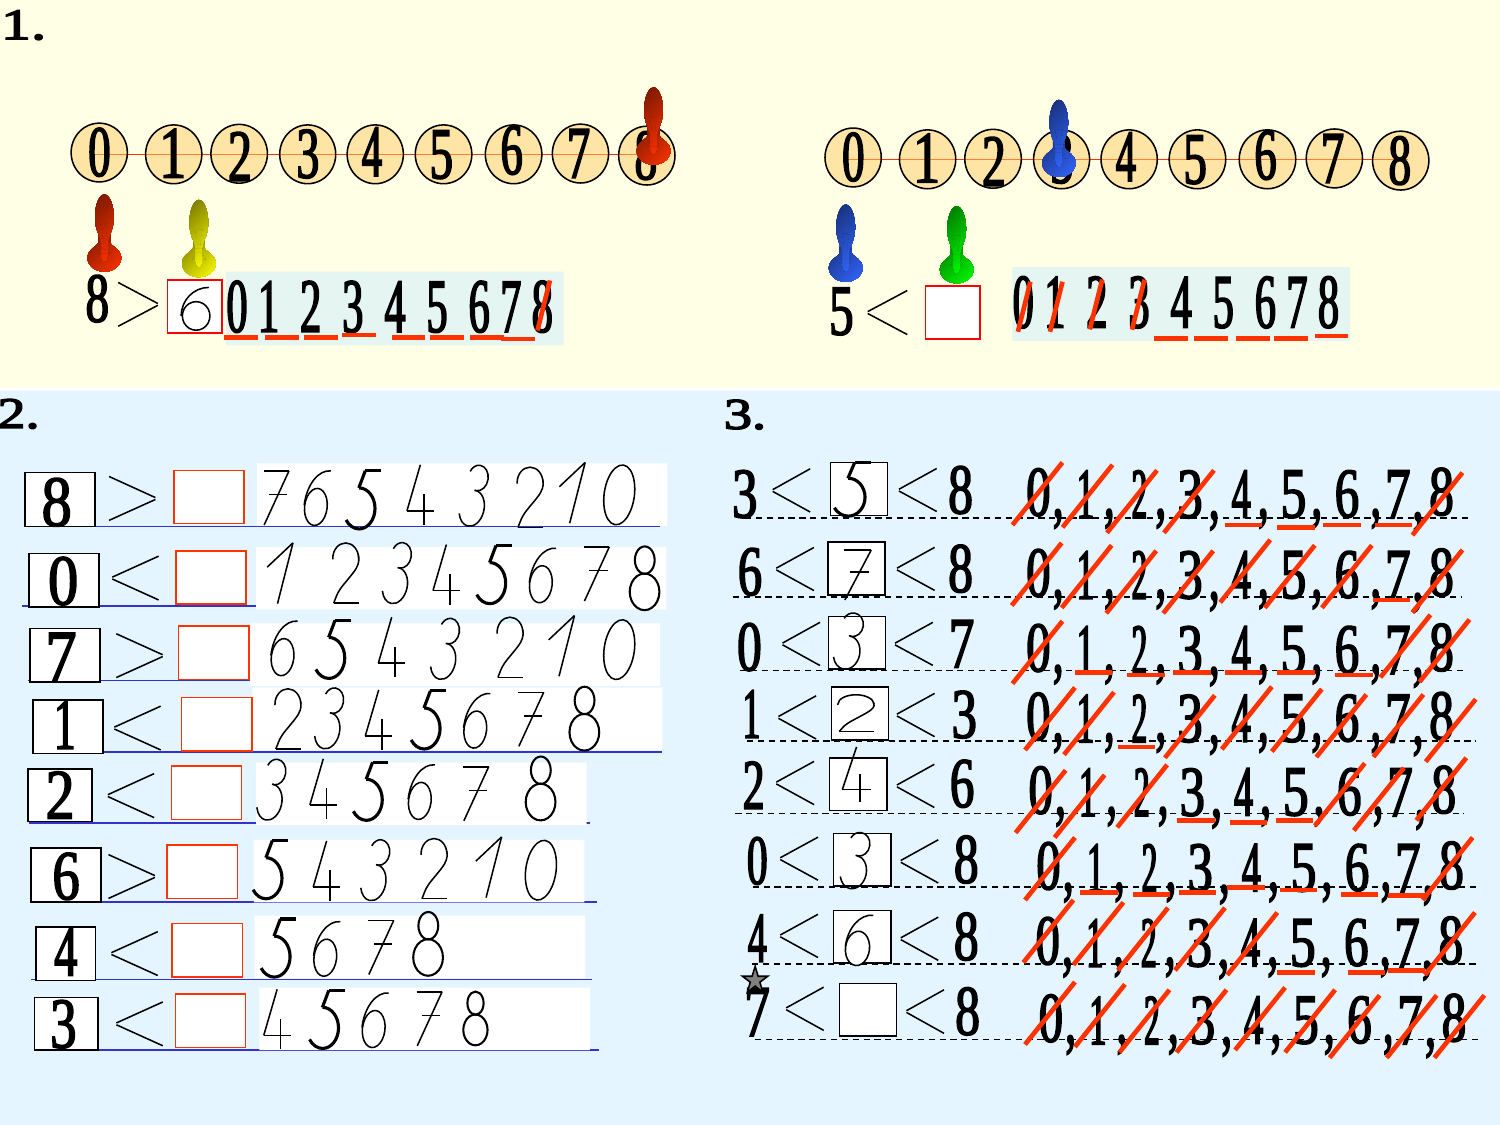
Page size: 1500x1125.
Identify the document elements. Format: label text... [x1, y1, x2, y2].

text_box 7 [1403, 1033, 1411, 1045]
text_box 6 [1256, 130, 1276, 180]
text_box , [1157, 733, 1164, 753]
text_box [0, 390, 1500, 1125]
text_box 8 [1434, 649, 1452, 672]
text_box 2 [48, 771, 72, 819]
text_box , [1054, 733, 1061, 753]
text_box , [1424, 961, 1430, 969]
text_box 1 [1090, 844, 1102, 890]
text_box 1 [1079, 551, 1088, 574]
text_box 5 [1283, 470, 1305, 519]
text_box , [1269, 957, 1276, 977]
text_box 0 1 2 3 4 5 6 7 8 [1319, 276, 1338, 329]
text_box , [1105, 509, 1112, 529]
text_box , [1116, 882, 1122, 902]
text_box 7 [1398, 844, 1420, 893]
text_box 5 [1284, 626, 1305, 670]
text_box , [1157, 664, 1164, 673]
text_box 2 [1143, 919, 1153, 930]
text_box 1 [1089, 919, 1097, 935]
text_box 8 [1431, 623, 1451, 662]
text_box , [1415, 668, 1421, 680]
text_box 2 [1133, 470, 1145, 484]
text_box , [1169, 1035, 1176, 1055]
text_box 8 [87, 275, 108, 323]
text_box 3 [1180, 551, 1200, 576]
text_box 1. [35, 34, 43, 40]
text_box 1 [164, 128, 183, 178]
text_box , [1159, 807, 1166, 827]
text_box 0 1 2 3 4 5 6 7 8 [503, 281, 521, 333]
text_box 7 [1323, 134, 1343, 183]
text_box 7 [1390, 658, 1400, 675]
text_box , [1424, 895, 1431, 906]
text_box 0 1 2 3 4 5 6 7 8 [1289, 277, 1307, 328]
text_box 0 1 2 3 4 5 6 7 8 [261, 281, 277, 332]
text_box 5 [1285, 768, 1307, 817]
text_box 2 [1133, 626, 1146, 673]
text_box 0 1 2 3 4 5 6 7 8 [470, 280, 489, 333]
text_box 2 [1142, 929, 1155, 967]
text_box 8 [1433, 779, 1455, 814]
text_box 8 [1434, 494, 1452, 516]
text_box 2 [1133, 491, 1146, 519]
text_box 0 1 2 3 4 5 6 7 8 [1171, 276, 1192, 328]
text_box 4 [1232, 470, 1251, 518]
text_box , [1054, 665, 1061, 685]
text_box 5 [1293, 880, 1299, 888]
text_box 1 [1079, 626, 1088, 670]
text_box , [1116, 957, 1121, 966]
text_box , [1415, 593, 1421, 602]
text_box 8 [1441, 940, 1462, 965]
text_box 0 [1036, 794, 1051, 815]
text_box 1 [1079, 580, 1092, 599]
text_box 0 [1028, 468, 1047, 500]
text_box 4 [1240, 723, 1251, 742]
text_box 5 [1283, 662, 1289, 670]
text_box 7 [1388, 694, 1409, 722]
text_box 3 [1179, 662, 1184, 670]
text_box 7 [1397, 919, 1419, 968]
text_box 2 [1145, 1010, 1158, 1045]
text_box 5 [1294, 844, 1315, 888]
text_box 8 [1431, 467, 1451, 506]
text_box 0 1 2 3 4 5 6 7 8 [1014, 276, 1030, 323]
text_box 8 [1431, 548, 1451, 584]
text_box 4 [1234, 768, 1253, 816]
text_box 5 [1284, 718, 1305, 743]
text_box 5 [1284, 694, 1302, 718]
text_box 3 [1180, 470, 1200, 496]
text_box , [1210, 667, 1217, 687]
text_box 8 [950, 544, 971, 593]
text_box 1 [1092, 996, 1100, 1015]
text_box 7 [1390, 732, 1398, 743]
text_box 3 [1182, 768, 1203, 817]
text_box 3 [954, 690, 975, 739]
text_box 8 [1434, 765, 1452, 788]
text_box 0 1 2 3 4 5 6 7 8 [302, 280, 319, 332]
text_box , [1313, 665, 1320, 684]
text_box , [1259, 733, 1266, 753]
text_box 6 [1339, 787, 1360, 816]
text_box 8 [1431, 692, 1452, 740]
text_box , [1210, 511, 1217, 531]
text_box 0 [1038, 842, 1058, 877]
text_box 2 [1133, 570, 1146, 599]
text_box 0 [1041, 863, 1059, 890]
text_box 4 [1242, 844, 1261, 885]
text_box 0 1 2 3 4 5 6 7 8 [344, 280, 362, 333]
text_box 3 [1180, 496, 1201, 519]
text_box 3 [1190, 844, 1211, 890]
text_box 0 [843, 132, 863, 182]
text_box 4 [55, 927, 77, 976]
text_box 6 [1338, 715, 1358, 742]
text_box 4 [1252, 1024, 1263, 1044]
text_box 0 1 2 3 4 5 6 7 8 [537, 290, 552, 333]
text_box , [1105, 733, 1112, 753]
text_box 2 [984, 137, 1004, 186]
text_box 6 [1339, 572, 1358, 599]
text_box 8 [950, 466, 971, 515]
text_box 1 [1082, 768, 1090, 793]
text_box 4 [1247, 943, 1260, 967]
text_box 2 [1135, 801, 1148, 817]
text_box 7 [1400, 996, 1422, 1023]
text_box , [1382, 957, 1388, 974]
text_box , [1322, 958, 1329, 977]
text_box 3 [1180, 575, 1201, 600]
text_box 8 [1440, 916, 1461, 951]
text_box 4 [1241, 919, 1257, 952]
text_box 3 [1182, 721, 1201, 743]
text_box 2 [230, 132, 250, 181]
text_box 6 [952, 759, 973, 808]
text_box 3. [726, 399, 750, 430]
text_box 0 [739, 623, 760, 672]
text_box 5 [831, 287, 852, 336]
text_box , [1272, 1035, 1279, 1055]
text_box , [1054, 590, 1061, 610]
text_box , [1384, 1035, 1391, 1055]
text_box 4 [1232, 551, 1247, 582]
text_box , [1119, 1035, 1125, 1045]
text_box , [1157, 509, 1164, 529]
text_box , [1054, 509, 1061, 529]
text_box , [1219, 960, 1227, 980]
text_box 7 [1393, 768, 1412, 817]
text_box , [1063, 958, 1071, 978]
text_box 7 [570, 129, 589, 178]
text_box 3 [1052, 173, 1072, 184]
text_box 0 [1029, 564, 1049, 597]
text_box 6 [54, 852, 79, 900]
text_box 1 [745, 690, 759, 738]
text_box 8 [1443, 993, 1464, 1039]
text_box , [1323, 883, 1330, 902]
text_box 8 [1451, 1025, 1465, 1042]
text_box 3 [52, 1000, 75, 1049]
text_box 6 [1349, 996, 1369, 1028]
text_box 0 [1040, 994, 1058, 1020]
text_box 4 [362, 127, 382, 177]
text_box , [1313, 733, 1320, 753]
text_box 3 [1180, 626, 1201, 670]
text_box 6 [502, 126, 522, 175]
text_box , [1373, 509, 1379, 523]
text_box 3 [734, 470, 756, 519]
text_box 0 1 2 3 4 5 6 7 8 [1256, 276, 1275, 329]
text_box , [1414, 736, 1421, 756]
text_box 8 [43, 478, 70, 527]
text_box 0 [1037, 926, 1058, 965]
text_box 0 1 2 3 4 5 6 7 8 [1022, 289, 1033, 329]
text_box 4 [748, 914, 767, 962]
text_box 2 [1136, 768, 1148, 790]
text_box 5 [1283, 571, 1305, 599]
text_box 1 [1079, 694, 1088, 724]
text_box 2 [744, 761, 763, 809]
text_box 4 [1116, 132, 1136, 182]
text_box 7 [1388, 551, 1409, 598]
text_box , [1223, 1037, 1230, 1057]
text_box , [1210, 735, 1217, 755]
text_box 6 [740, 548, 761, 596]
text_box , [1426, 1038, 1434, 1058]
text_box , [1313, 590, 1320, 609]
text_box 3 [1189, 933, 1210, 968]
text_box 8 [637, 131, 647, 145]
text_box 3 [1180, 694, 1200, 720]
text_box 7 [952, 620, 973, 668]
text_box 1 [1079, 470, 1088, 495]
text_box 6 [1336, 694, 1356, 726]
text_box 7 [1388, 470, 1409, 519]
text_box 5 [1297, 996, 1315, 1020]
text_box , [1382, 882, 1389, 902]
text_box , [1316, 807, 1322, 816]
text_box 8 [1433, 572, 1452, 597]
text_box 4 [1236, 574, 1251, 599]
text_box 6 [1336, 470, 1358, 518]
text_box 6 [1347, 844, 1368, 892]
text_box 3 [298, 129, 318, 179]
text_box 1 [1092, 1021, 1105, 1045]
text_box 0 [50, 557, 76, 606]
text_box , [1416, 817, 1423, 830]
text_box 8 [955, 835, 977, 884]
text_box 5 [432, 130, 452, 179]
text_box 0 1 2 3 4 5 6 7 8 [385, 281, 405, 333]
text_box 0 [1028, 624, 1048, 659]
text_box 6 [1346, 919, 1368, 967]
text_box 1 [1079, 730, 1092, 743]
text_box , [1220, 885, 1227, 905]
text_box , [1105, 589, 1112, 609]
text_box 8 [955, 912, 977, 961]
text_box , [1372, 602, 1378, 609]
text_box , [1108, 807, 1115, 827]
text_box , [1259, 509, 1266, 529]
text_box 5 [1186, 135, 1206, 185]
text_box , [1056, 807, 1064, 827]
text_box 0 [1028, 549, 1047, 580]
text_box 0 [1030, 643, 1049, 672]
text_box 2 [1146, 996, 1157, 1008]
text_box , [1374, 807, 1381, 827]
text_box 8 [957, 987, 979, 1036]
text_box 7 [49, 632, 75, 682]
text_box 2 [1143, 844, 1156, 892]
text_box 2. [0, 399, 23, 428]
text_box 8 [1390, 136, 1410, 185]
text_box , [1212, 809, 1220, 829]
text_box 0 [1041, 1005, 1062, 1043]
text_box 0 1 2 3 4 5 6 7 8 [428, 281, 446, 333]
text_box 0 1 2 3 4 5 6 7 8 [1135, 284, 1148, 329]
text_box 0 [1030, 766, 1051, 807]
text_box 3. [755, 424, 763, 430]
text_box , [1415, 512, 1421, 524]
text_box 6 [1336, 626, 1358, 673]
text_box 4 [1232, 626, 1251, 670]
text_box , [1314, 509, 1320, 528]
text_box , [1105, 675, 1112, 684]
text_box 8 [1441, 857, 1462, 890]
text_box 6 [1339, 768, 1357, 790]
text_box 1. [6, 10, 28, 40]
text_box 0 [1030, 485, 1049, 517]
text_box 8 [636, 158, 656, 180]
text_box 0 [1037, 917, 1054, 940]
text_box 1 [1079, 501, 1092, 519]
text_box , [1262, 807, 1269, 821]
text_box , [1067, 1035, 1074, 1055]
text_box 2. [29, 423, 36, 429]
text_box , [1372, 664, 1379, 684]
text_box , [1373, 589, 1379, 598]
text_box 3 [1193, 996, 1212, 1009]
text_box , [1166, 957, 1173, 977]
text_box , [1157, 677, 1163, 684]
text_box , [1259, 589, 1266, 609]
text_box 2 [1133, 551, 1145, 563]
text_box [0, 0, 1500, 388]
text_box , [1325, 1035, 1332, 1055]
text_box 0 1 2 3 4 5 6 7 8 [1215, 277, 1233, 329]
text_box 1 [57, 700, 73, 749]
text_box 1 [917, 133, 937, 183]
text_box 8 [1441, 841, 1461, 872]
text_box , [1259, 664, 1266, 684]
text_box 3 [1192, 1015, 1214, 1045]
text_box , [1157, 589, 1164, 609]
text_box , [1269, 882, 1277, 902]
text_box 6 [1336, 551, 1356, 583]
text_box 4 [1232, 694, 1247, 731]
text_box , [1064, 883, 1071, 903]
text_box 5 [1297, 1020, 1317, 1045]
text_box 0 [1028, 692, 1049, 737]
text_box 7 [747, 988, 769, 1037]
text_box 6 [1351, 1017, 1371, 1044]
text_box 2 [1133, 694, 1146, 743]
text_box , [1167, 882, 1174, 902]
text_box 0 1 2 3 4 5 6 7 8 [228, 280, 246, 333]
text_box 0 1 2 3 4 5 6 7 8 [533, 280, 547, 328]
text_box 5 [1292, 919, 1314, 967]
text_box 0 [1037, 725, 1049, 741]
text_box 0 [90, 127, 109, 177]
text_box 1 [1089, 941, 1102, 967]
text_box 4 [1244, 996, 1260, 1033]
text_box 1 [1082, 799, 1095, 817]
text_box 5 [1284, 551, 1302, 575]
text_box 3 [1065, 136, 1071, 152]
text_box , [1210, 592, 1217, 612]
text_box , [1372, 733, 1379, 753]
text_box 3 [1190, 919, 1208, 930]
text_box 7 [1388, 626, 1409, 649]
text_box 0 [748, 837, 767, 885]
text_box 7 [1390, 768, 1400, 780]
